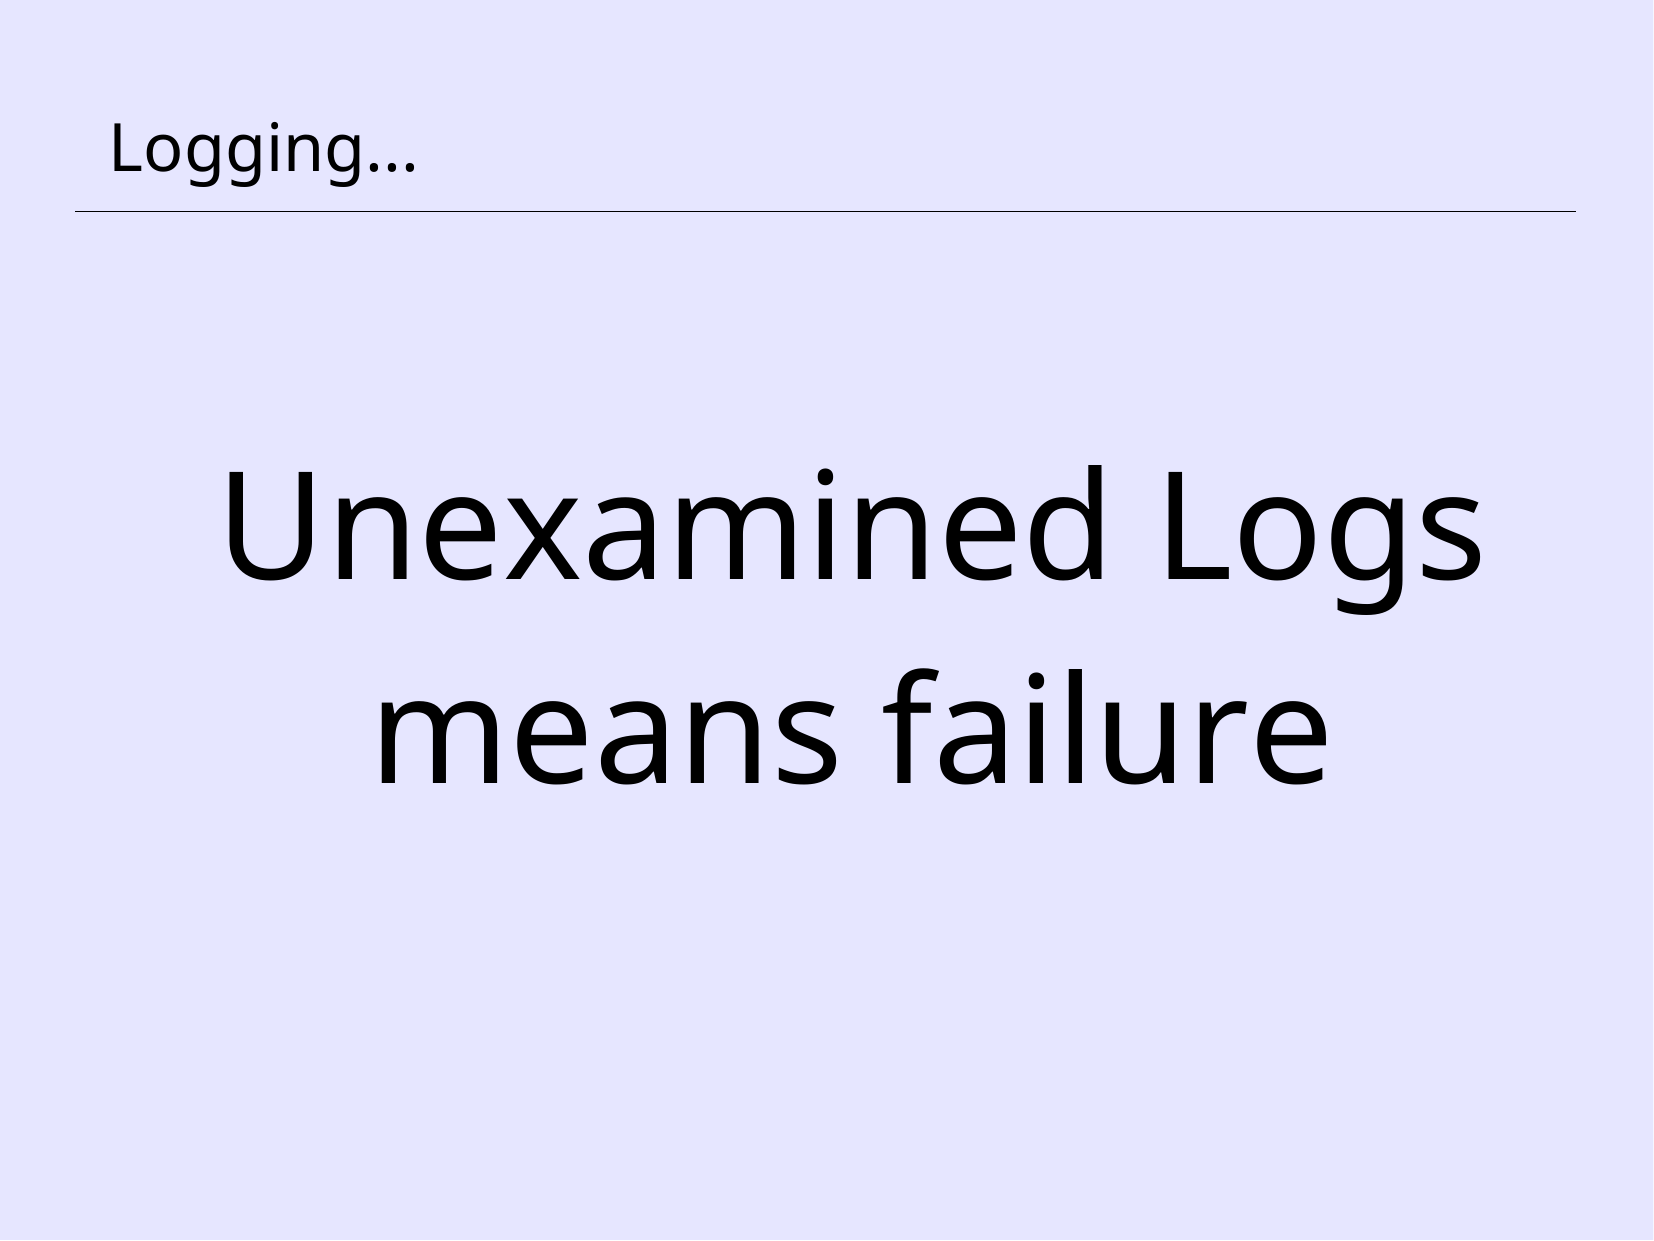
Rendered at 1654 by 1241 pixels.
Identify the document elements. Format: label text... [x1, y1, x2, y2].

text_box Unexamined Logs means failure [201, 412, 1399, 775]
text_box Logging... [94, 93, 423, 186]
